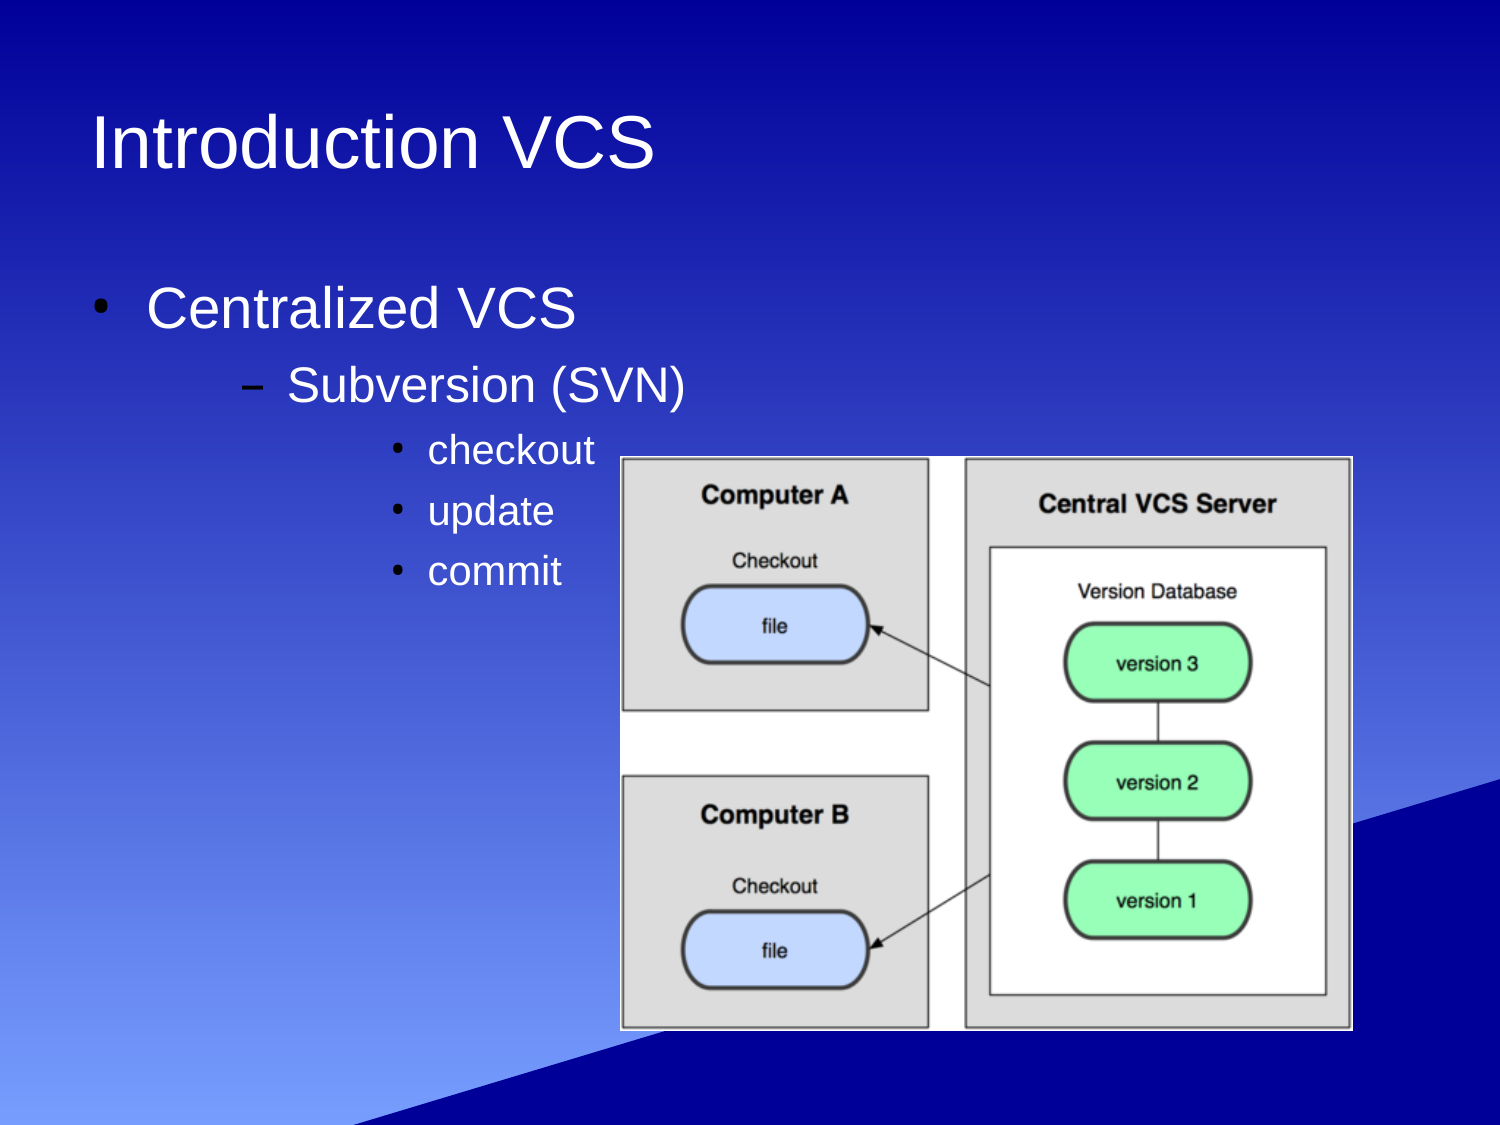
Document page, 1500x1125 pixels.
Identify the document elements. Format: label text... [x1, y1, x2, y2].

title Introduction VCS [75, 45, 1426, 233]
picture [620, 456, 1353, 1031]
list Centralized VCS Subversion (SVN) checkout update commit [75, 262, 738, 1005]
